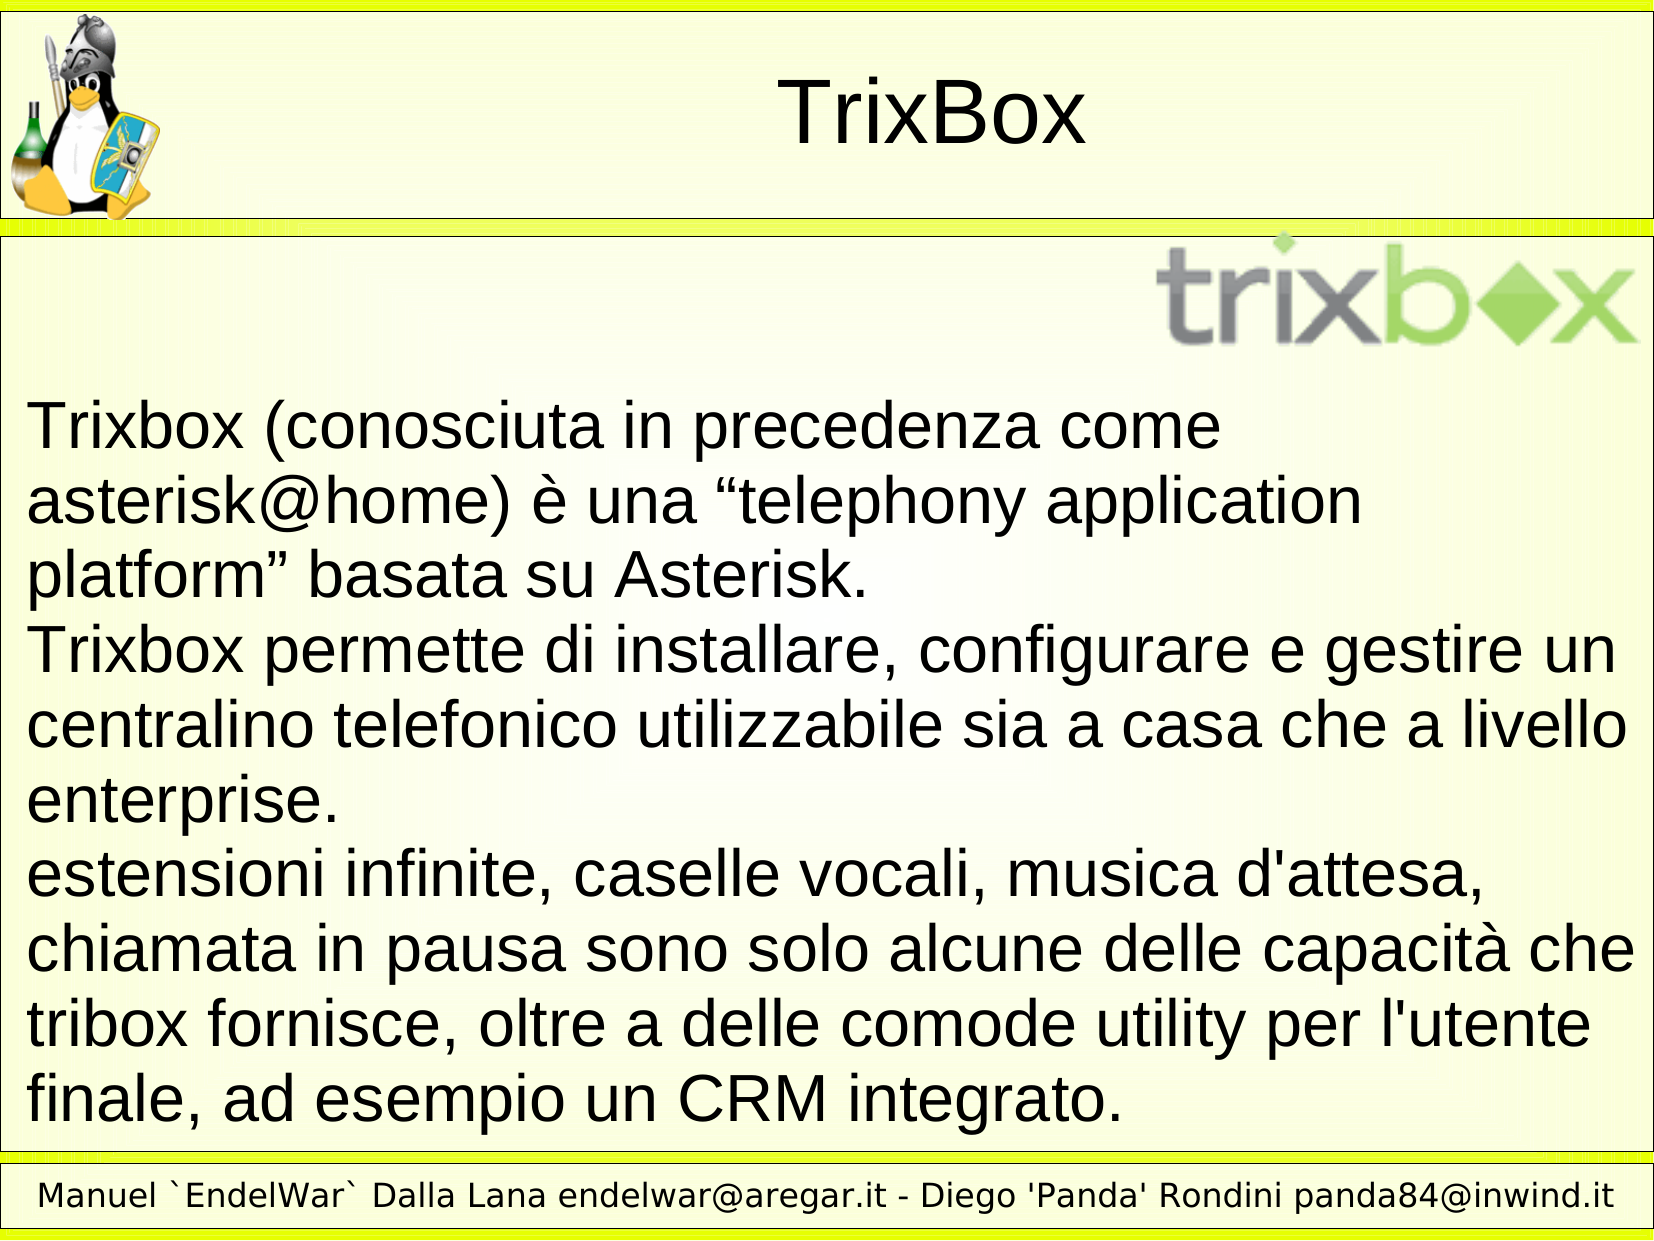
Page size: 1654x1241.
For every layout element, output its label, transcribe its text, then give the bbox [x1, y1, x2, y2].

picture [11, 14, 160, 220]
subtitle Trixbox (conosciuta in precedenza come asterisk@home) è una “telephony application platform” basata su Asterisk. Trixbox permette di installare, configurare e gestire un centralino telefonico utilizzabile sia a casa che a livello enterprise. estensioni infinite, caselle vocali, musica d'attesa, chiamata in pausa sono solo alcune delle capacità che tribox fornisce, oltre a delle comode utility per l'utente finale, ad esempio un CRM integrato. [26, 372, 1639, 1152]
picture [1149, 226, 1641, 355]
title TrixBox [228, 31, 1636, 194]
